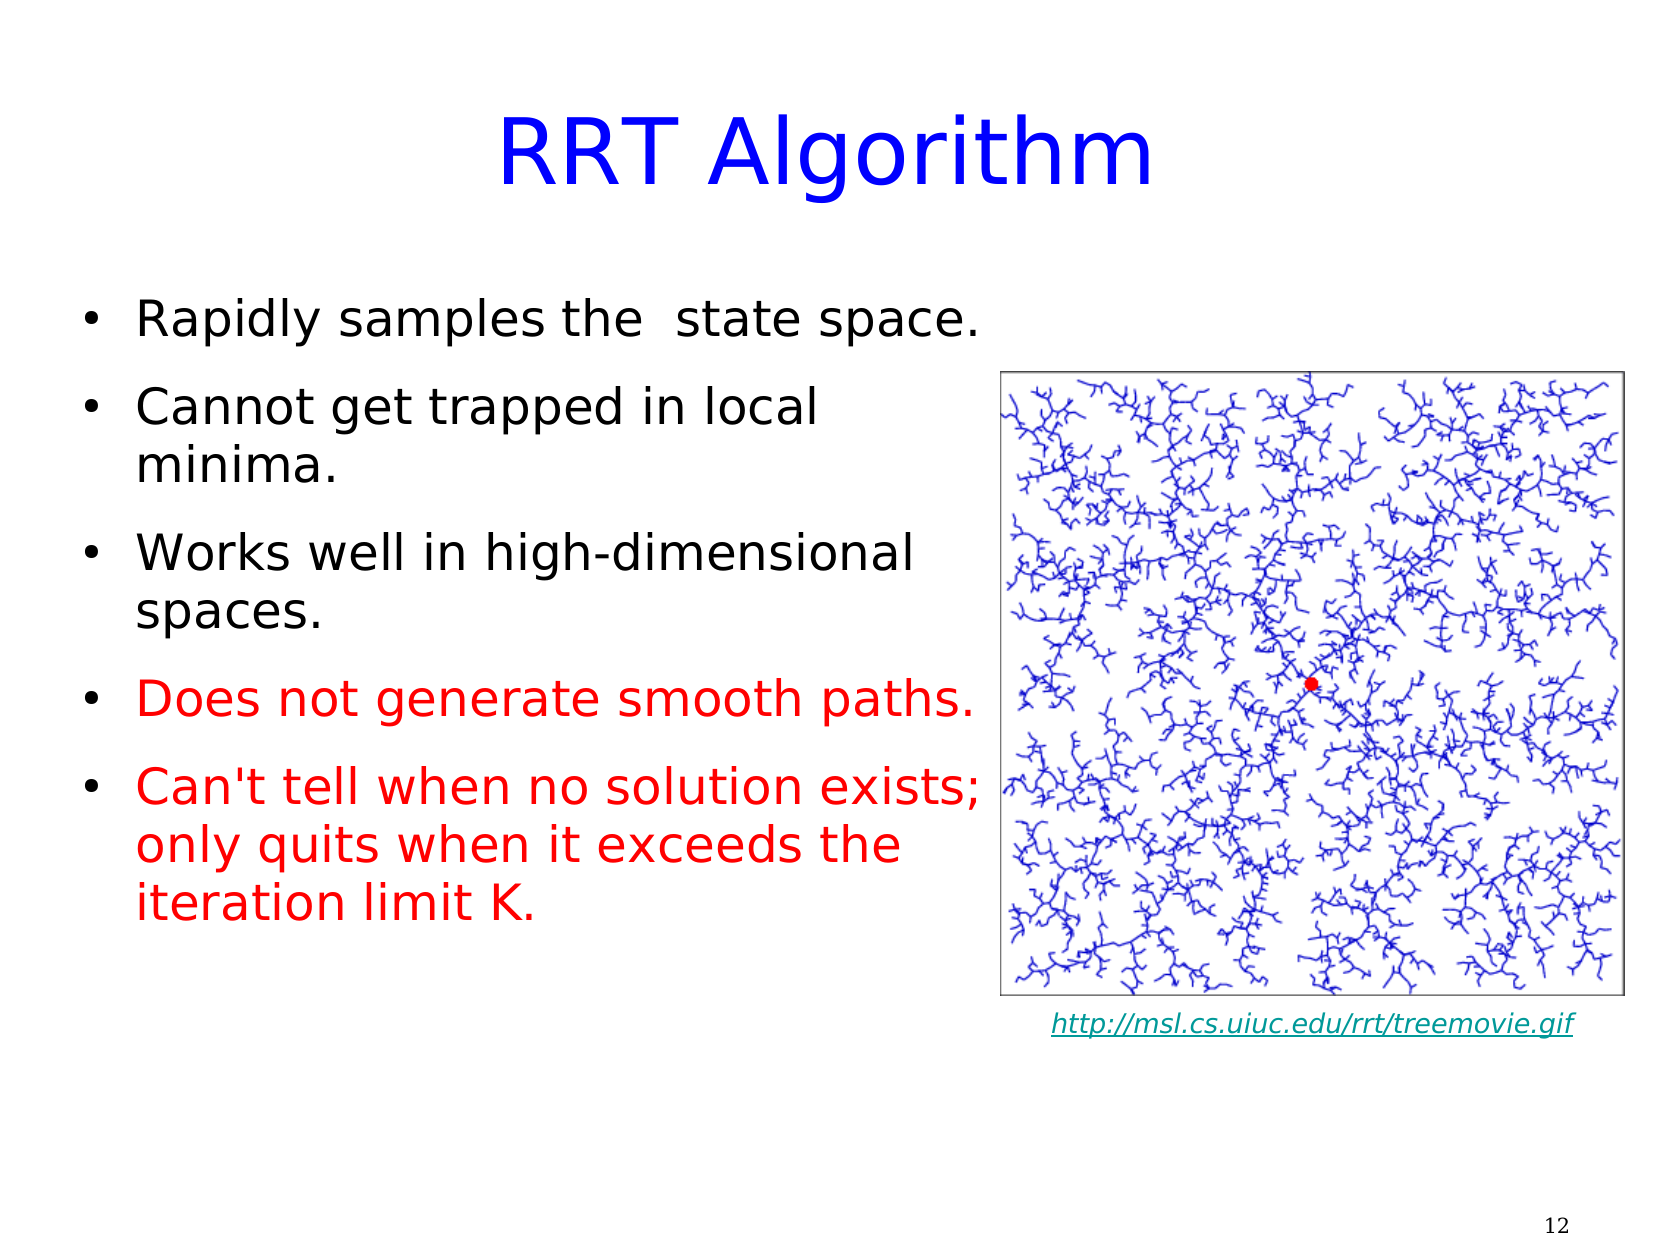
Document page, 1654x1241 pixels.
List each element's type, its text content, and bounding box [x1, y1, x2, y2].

text_box http://msl.cs.uiuc.edu/rrt/treemovie.gif [1051, 1037, 1573, 1041]
text_box http://msl.cs.uiuc.edu/rrt/treemovie.gif [1051, 1008, 1573, 1035]
title RRT Algorithm [82, 56, 1571, 250]
picture [1000, 371, 1625, 996]
list Rapidly samples the state space. Cannot get trapped in local minima. Works well in high-dimensional spaces. Does not generate smooth paths. Can't tell when no solution exists; only quits when it exceeds the iteration limit K. [64, 290, 984, 1095]
